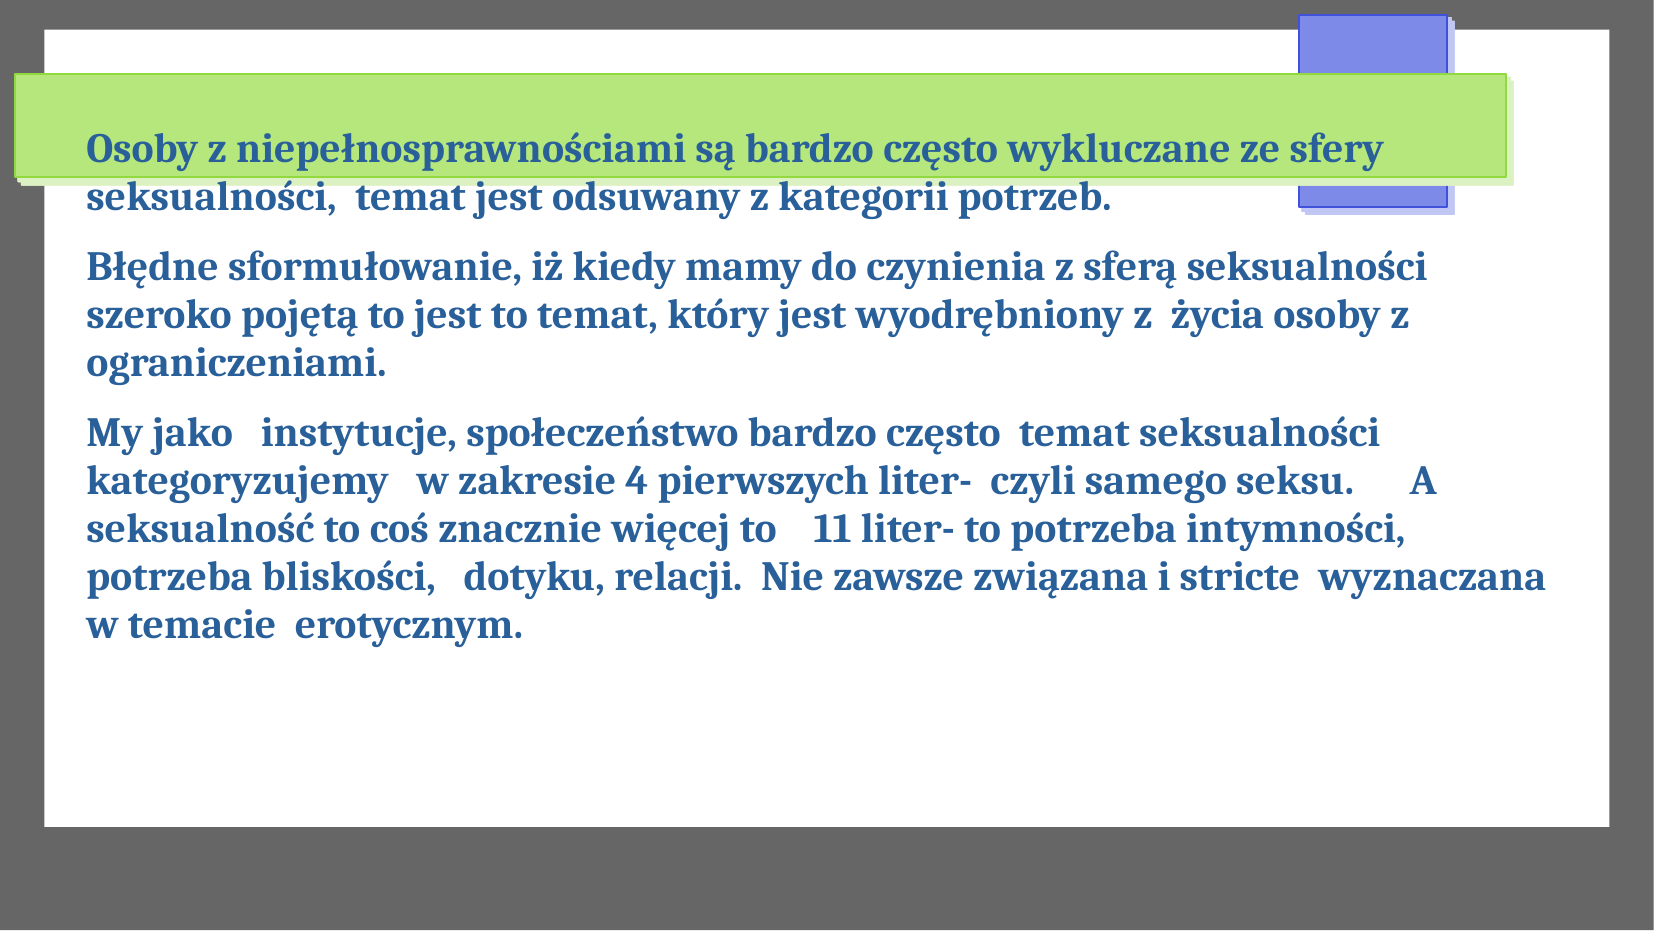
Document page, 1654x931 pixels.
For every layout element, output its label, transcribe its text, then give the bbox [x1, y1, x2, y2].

list Osoby z niepełnosprawnościami są bardzo często wykluczane ze sfery seksualności, temat jest odsuwany z kategorii potrzeb. Błędne sformułowanie, iż kiedy mamy do czynienia z sferą seksualności szeroko pojętą to jest to temat, który jest wyodrębniony z życia osoby z ograniczeniami. My jako instytucje, społeczeństwo bardzo często temat seksualności kategoryzujemy w zakresie 4 pierwszych liter- czyli samego seksu. A seksualność to coś znacznie więcej to 11 liter- to potrzeba intymności, potrzeba bliskości, dotyku, relacji. Nie zawsze związana i stricte wyznaczana w temacie erotycznym. [86, 124, 1563, 834]
